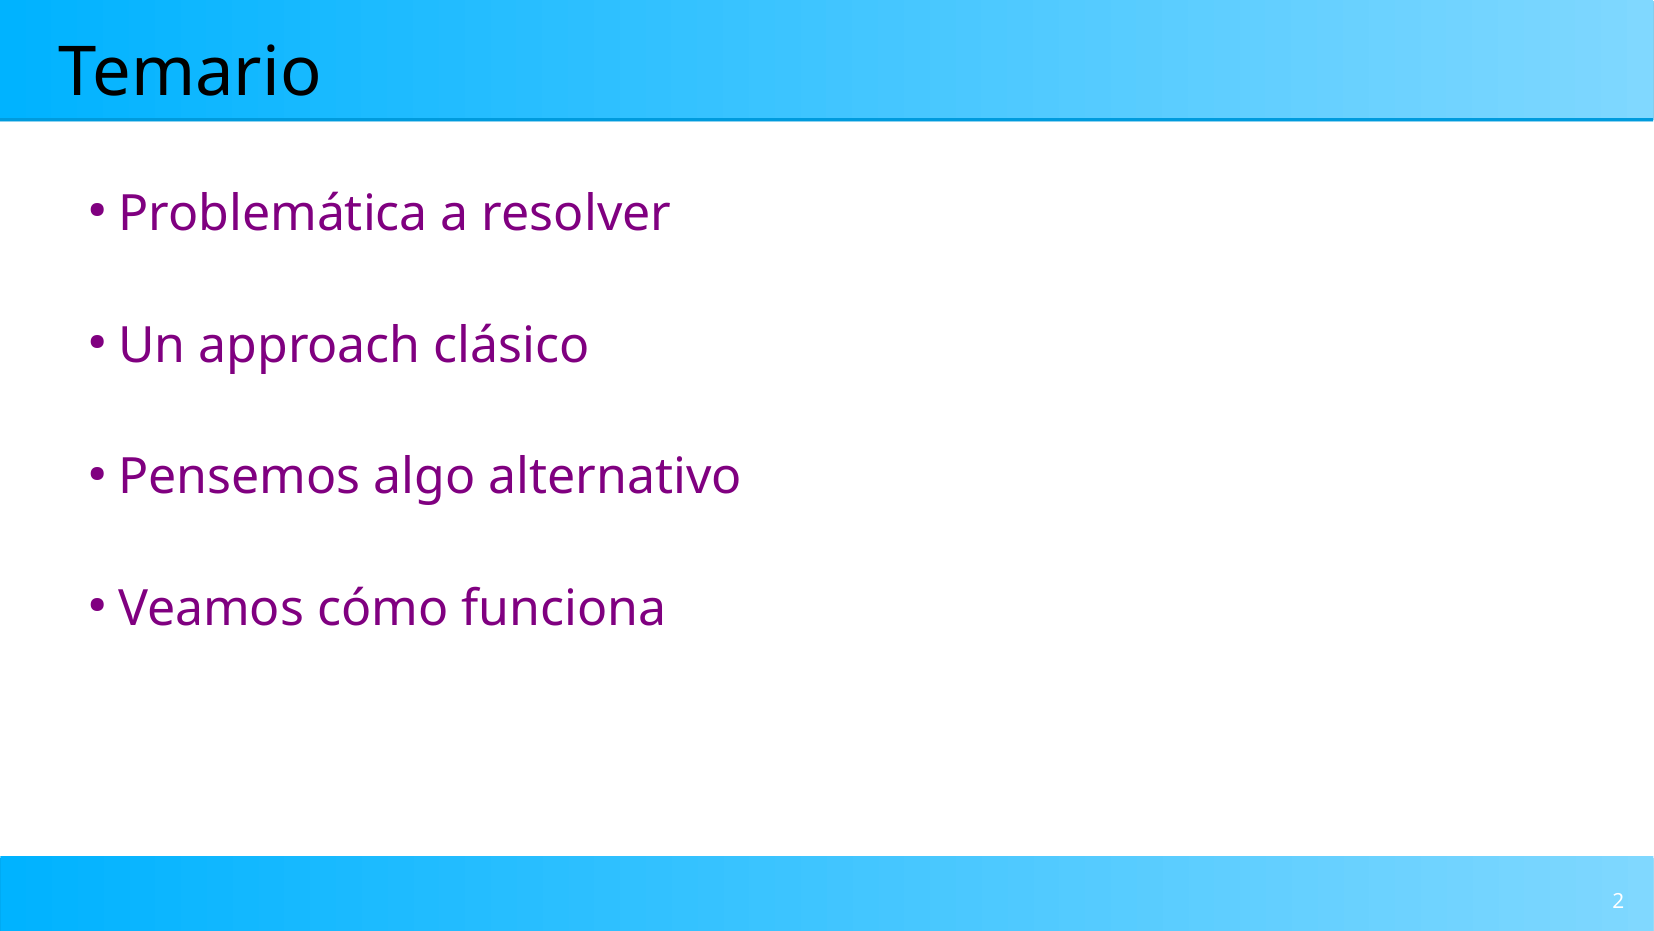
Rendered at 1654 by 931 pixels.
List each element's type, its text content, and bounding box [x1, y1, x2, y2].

title Temario [59, 29, 1595, 108]
list Problemática a resolver Un approach clásico Pensemos algo alternativo Veamos cómo funciona [59, 177, 1595, 768]
